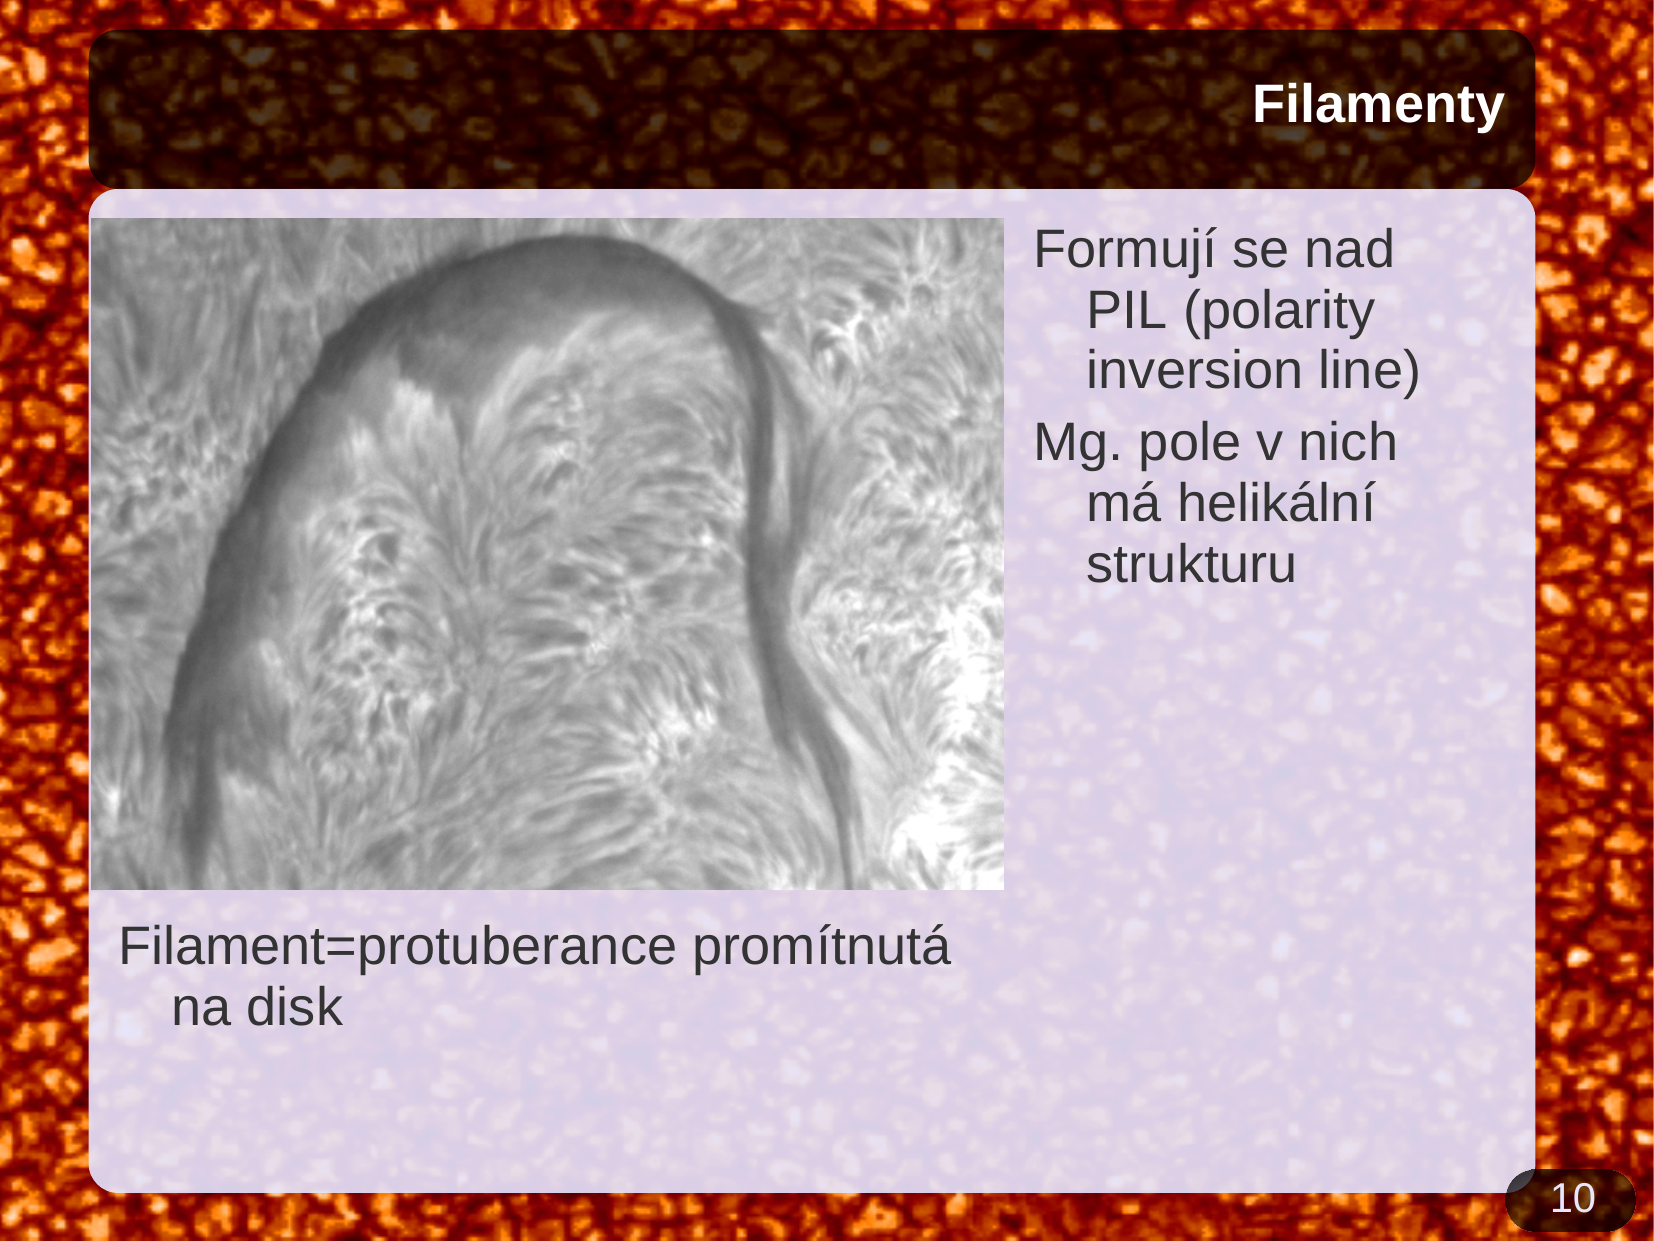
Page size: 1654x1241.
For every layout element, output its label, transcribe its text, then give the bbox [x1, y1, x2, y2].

list Formují se nad PIL (polarity inversion line) Mg. pole v nich má helikální strukturu [1033, 218, 1477, 1164]
title Filamenty [118, 59, 1506, 148]
picture [0, 0, 1654, 1241]
list Filament=protuberance promítnutá na disk [118, 915, 1004, 1164]
